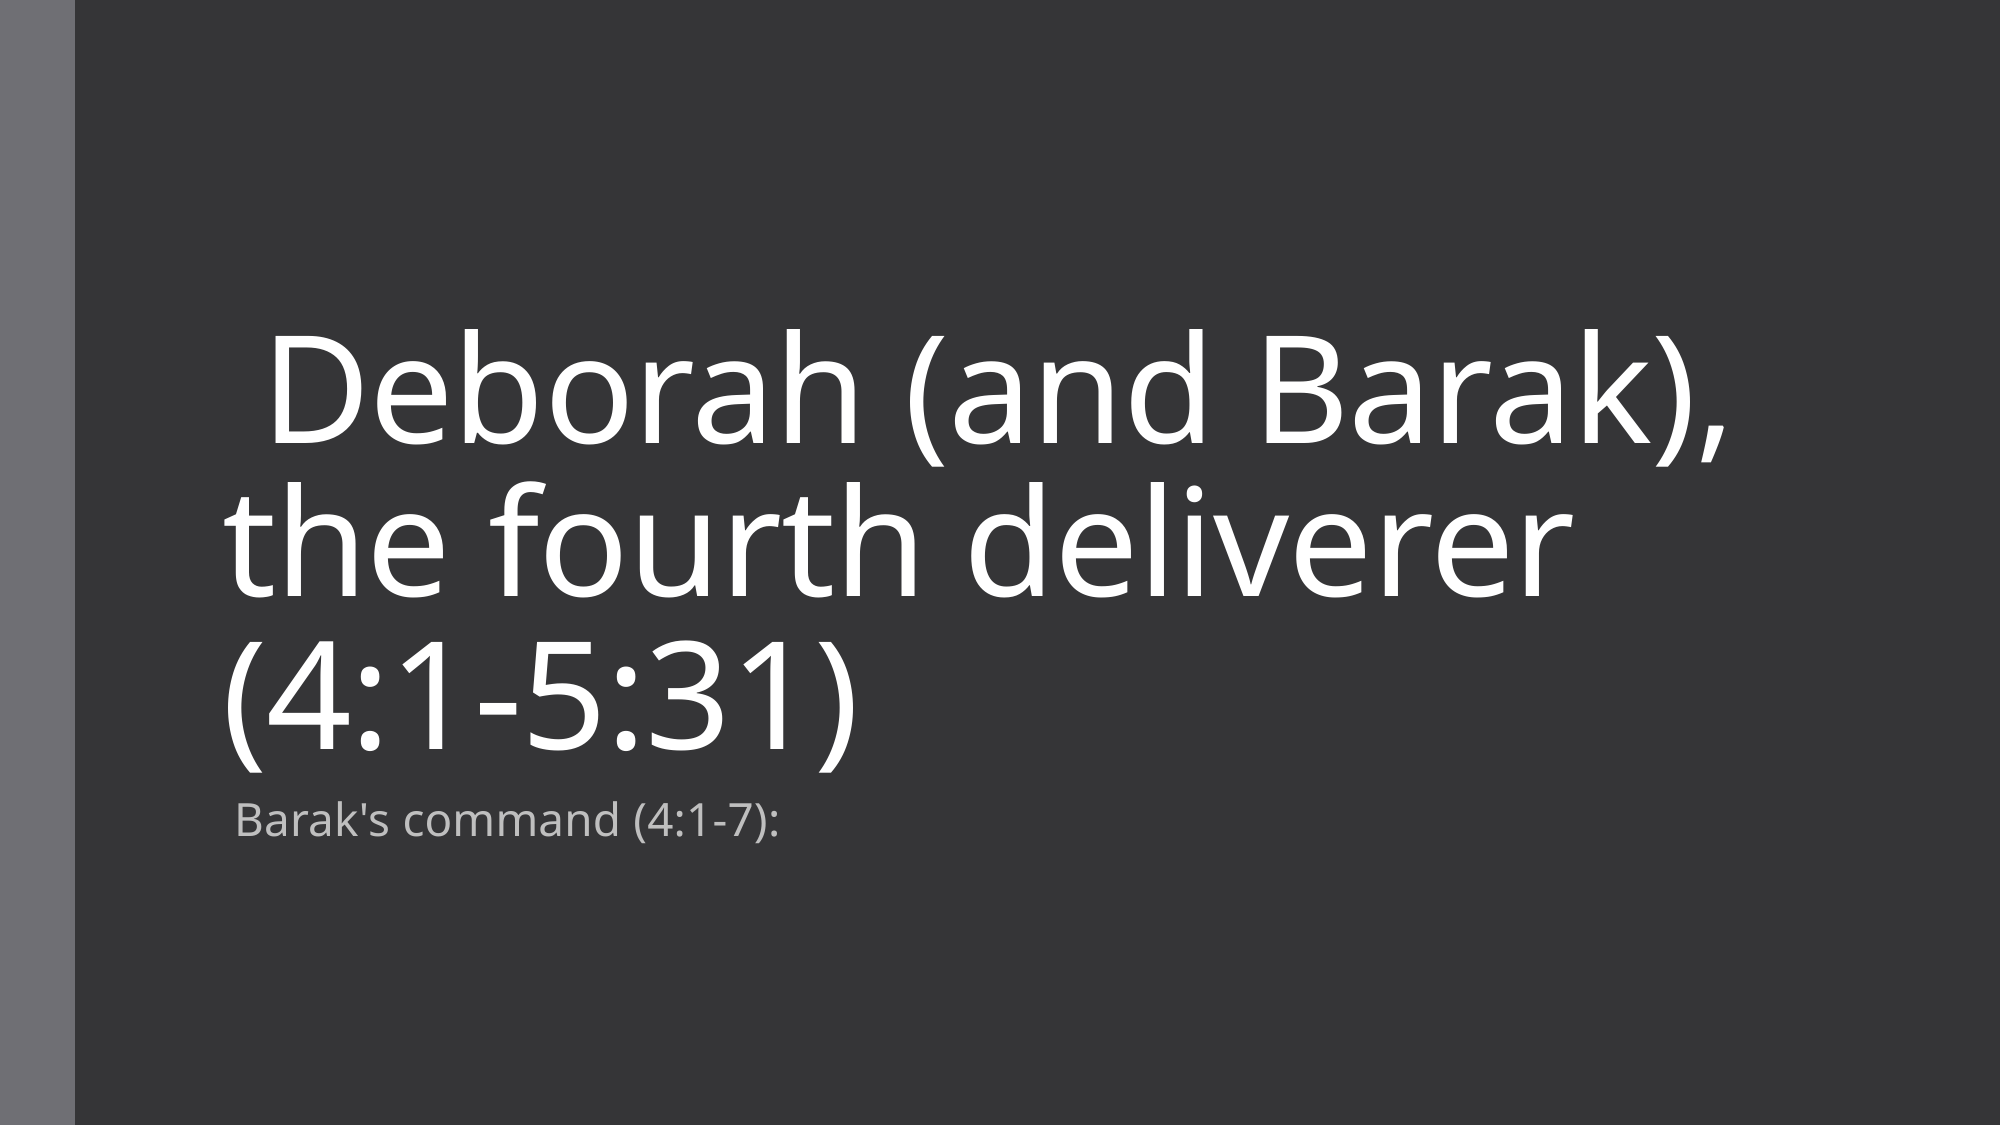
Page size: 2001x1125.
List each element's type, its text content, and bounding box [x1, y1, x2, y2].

title Deborah (and Barak), the fourth deliverer (4:1-5:31) [206, 124, 1752, 787]
subtitle Barak's command (4:1-7): [206, 787, 1752, 1066]
